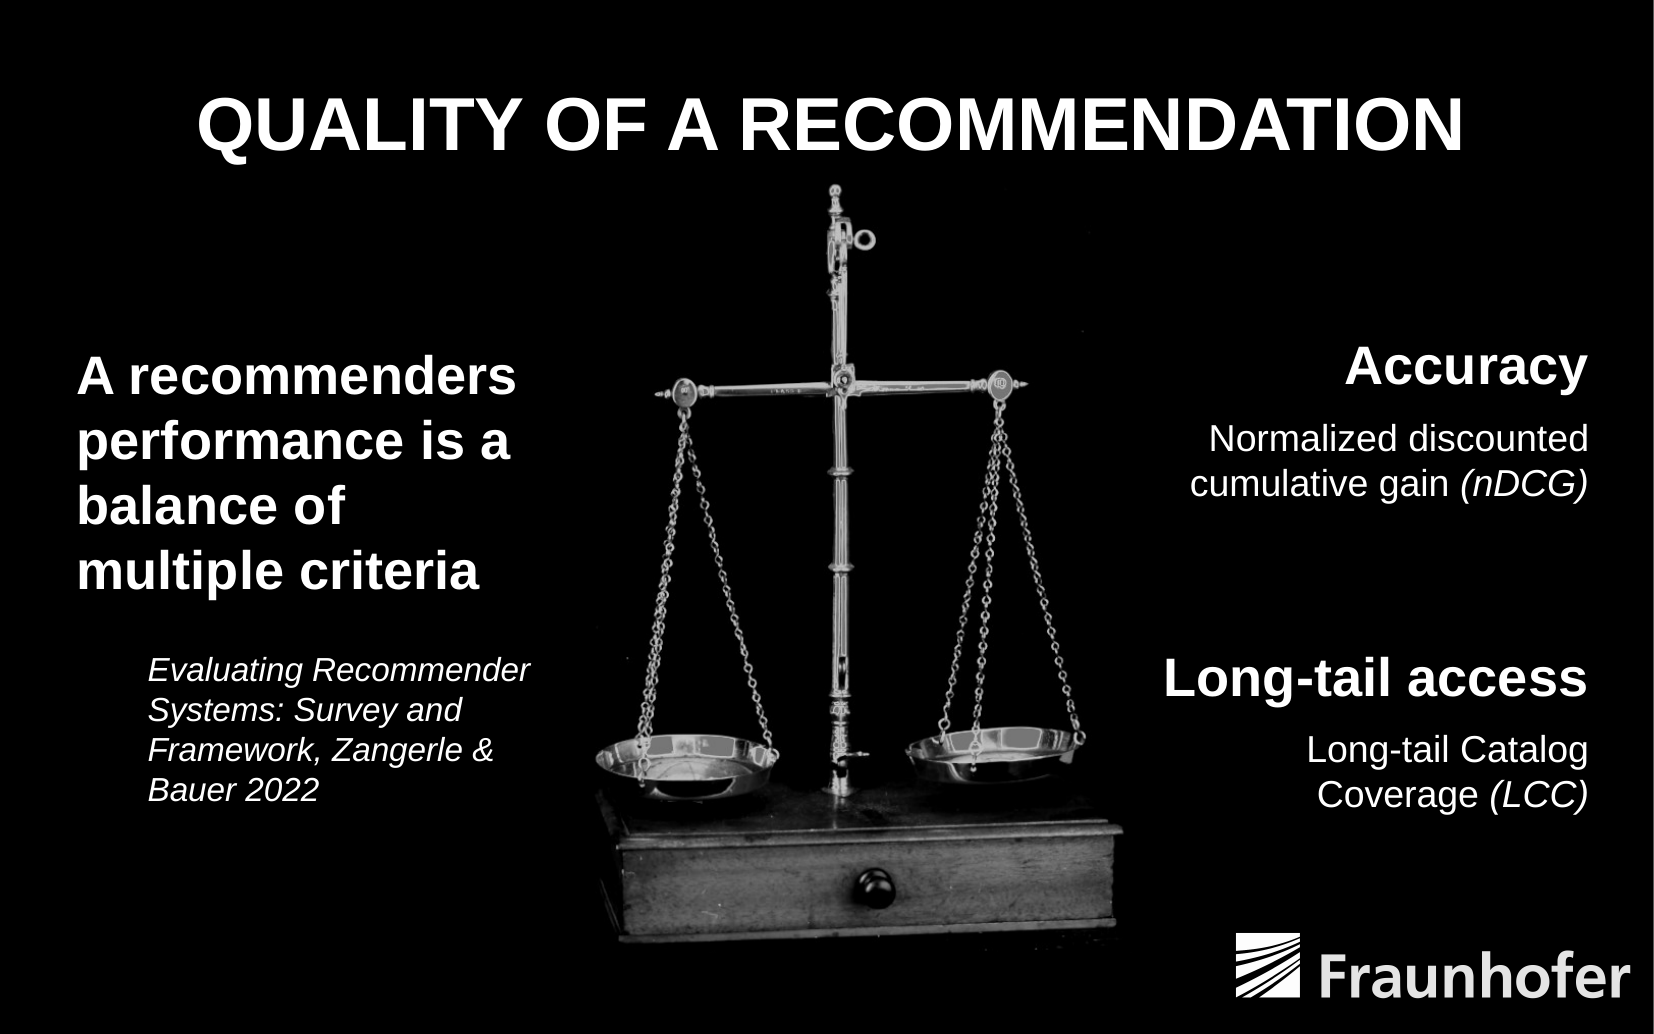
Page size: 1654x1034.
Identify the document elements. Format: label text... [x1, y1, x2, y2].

picture [543, 172, 1143, 953]
title Quality of a RECOMMENDATION [49, 34, 1613, 207]
list Accuracy Normalized discounted cumulative gain (nDCG) Long-tail access Long-tail Catalog Coverage (LCC) [1143, 319, 1589, 826]
list A recommenders performance is a balance of multiple criteria Evaluating Recommender Systems: Survey and Framework, Zangerle & Bauer 2022 [5, 340, 543, 833]
picture [1234, 931, 1632, 1000]
